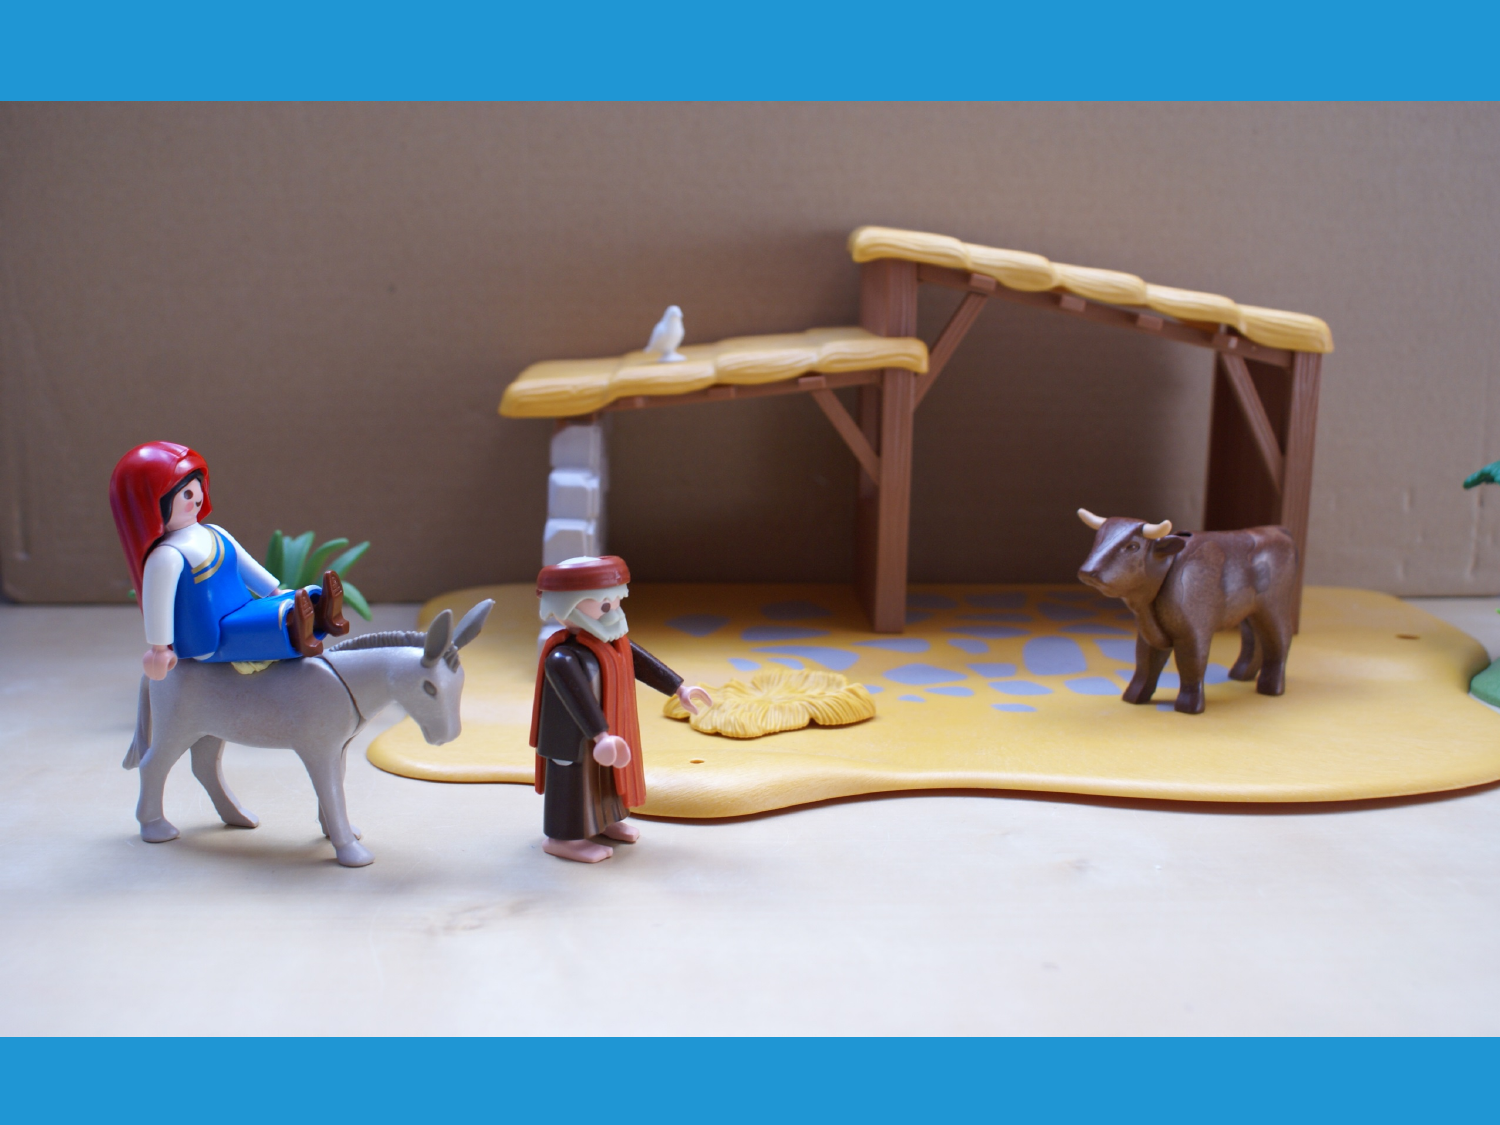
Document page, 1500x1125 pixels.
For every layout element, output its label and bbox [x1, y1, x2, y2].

picture [0, 101, 1500, 1037]
